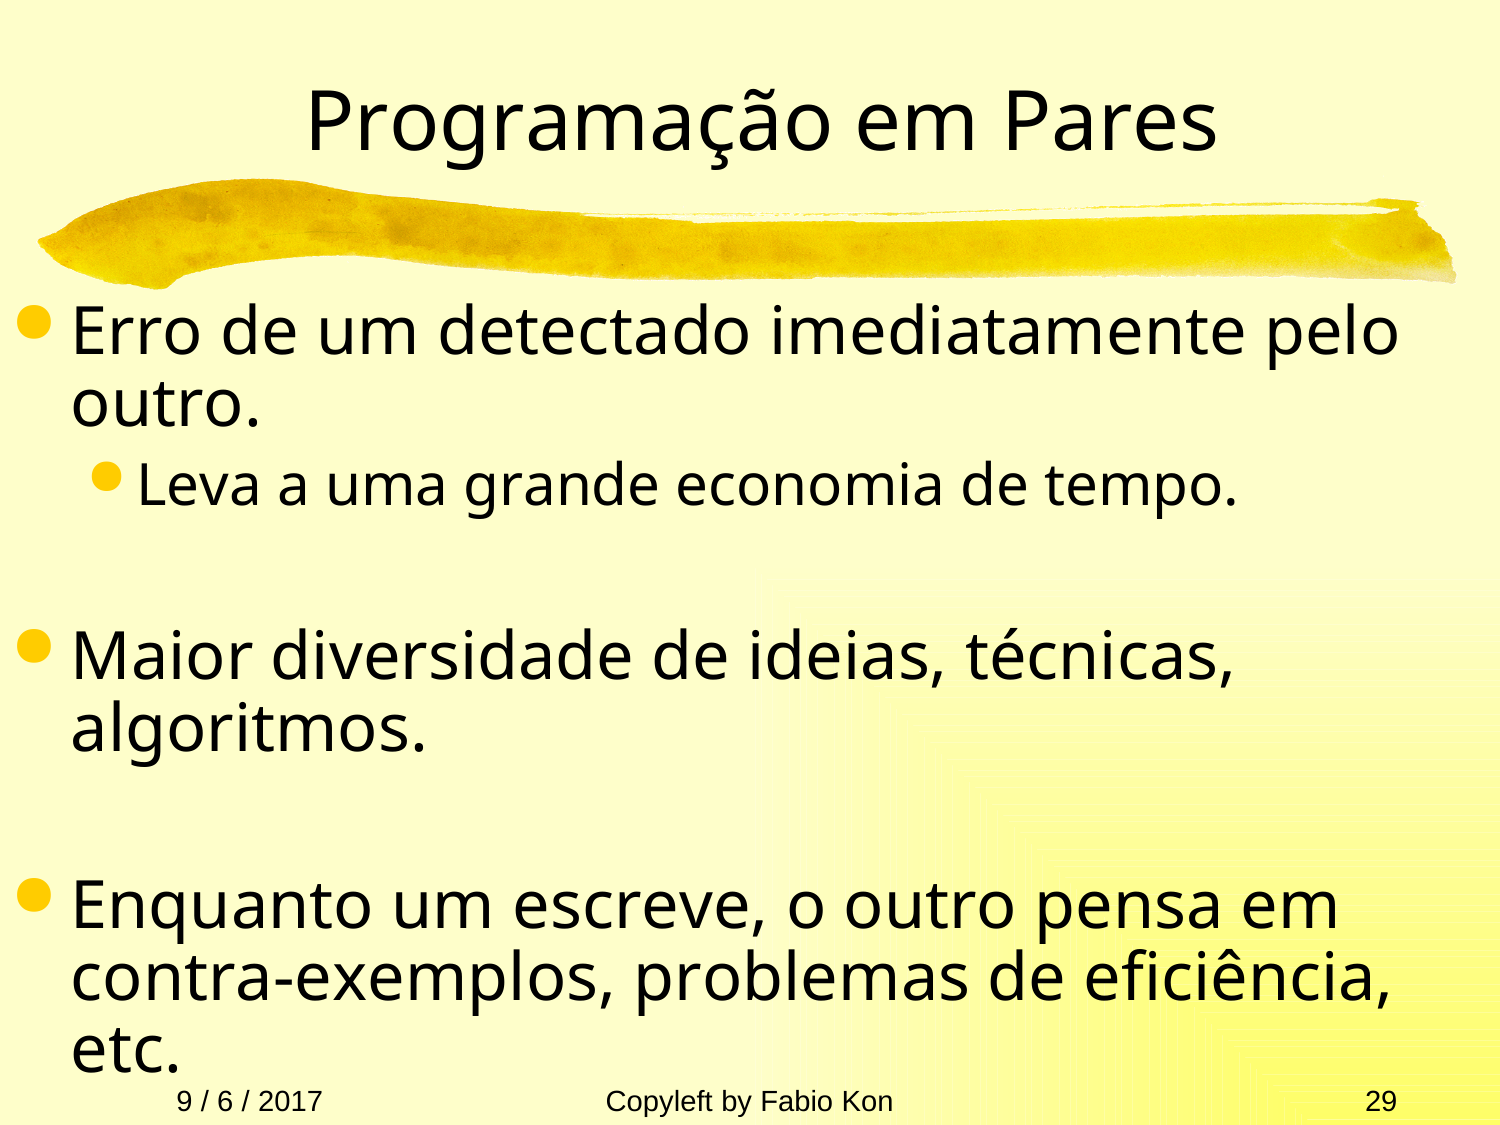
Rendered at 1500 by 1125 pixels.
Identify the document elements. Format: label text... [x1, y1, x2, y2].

picture [24, 174, 1463, 289]
list Erro de um detectado imediatamente pelo outro. Leva a uma grande economia de tempo. Maior diversidade de ideias, técnicas, algoritmos. Enquanto um escreve, o outro pensa em contra-exemplos, problemas de eficiência, etc. [0, 289, 1500, 1031]
title Programação em Pares [125, 12, 1401, 175]
